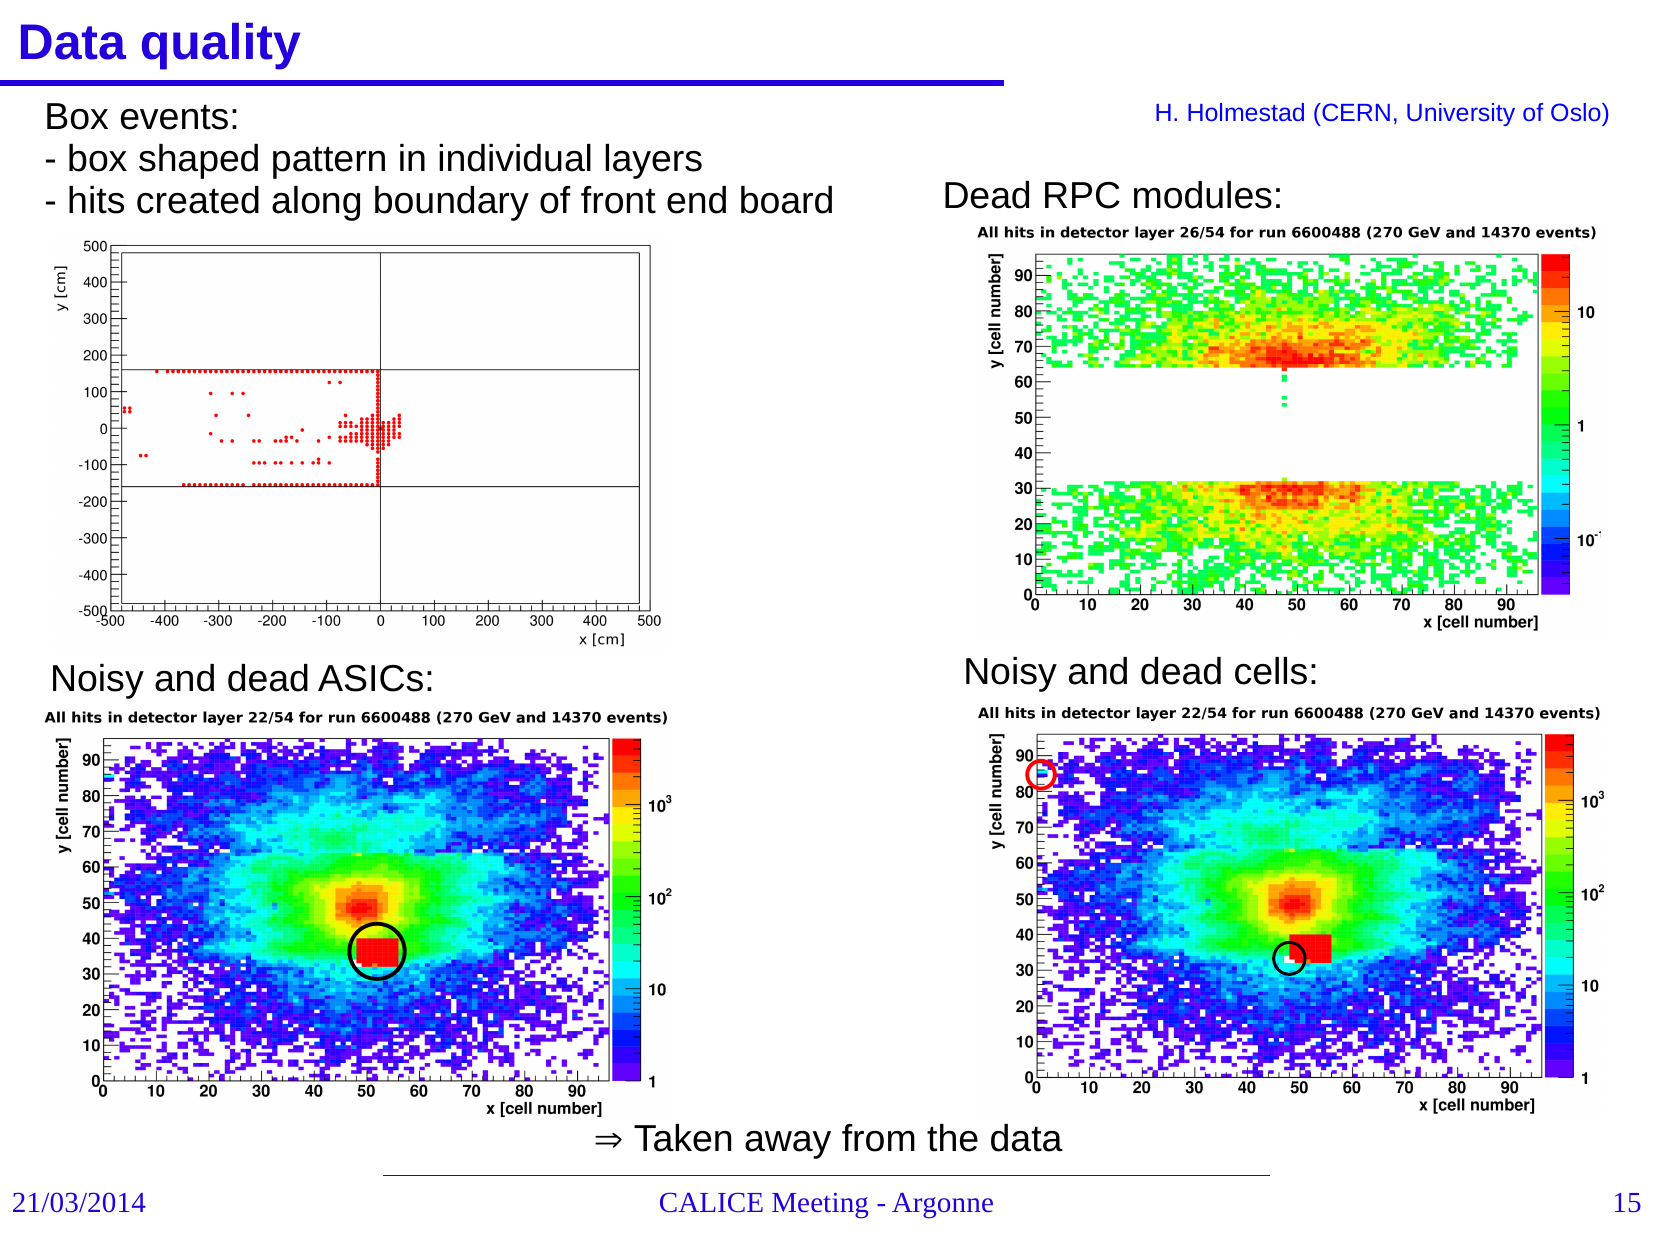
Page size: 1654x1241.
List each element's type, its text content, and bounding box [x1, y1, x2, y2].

picture [41, 708, 674, 1123]
title Data quality [17, 8, 1625, 77]
text_box Noisy and dead cells: [948, 643, 1335, 701]
text_box ⇒ Taken away from the data [578, 1110, 1086, 1171]
text_box Box events: - box shaped pattern in individual layers - hits created along boundary of front end board [29, 88, 916, 230]
picture [974, 224, 1610, 638]
text_box H. Holmestad (CERN, University of Oslo) [1139, 91, 1642, 148]
picture [53, 236, 667, 650]
picture [974, 702, 1606, 1117]
text_box Dead RPC modules: [927, 167, 1300, 225]
text_box Noisy and dead ASICs: [35, 649, 451, 707]
